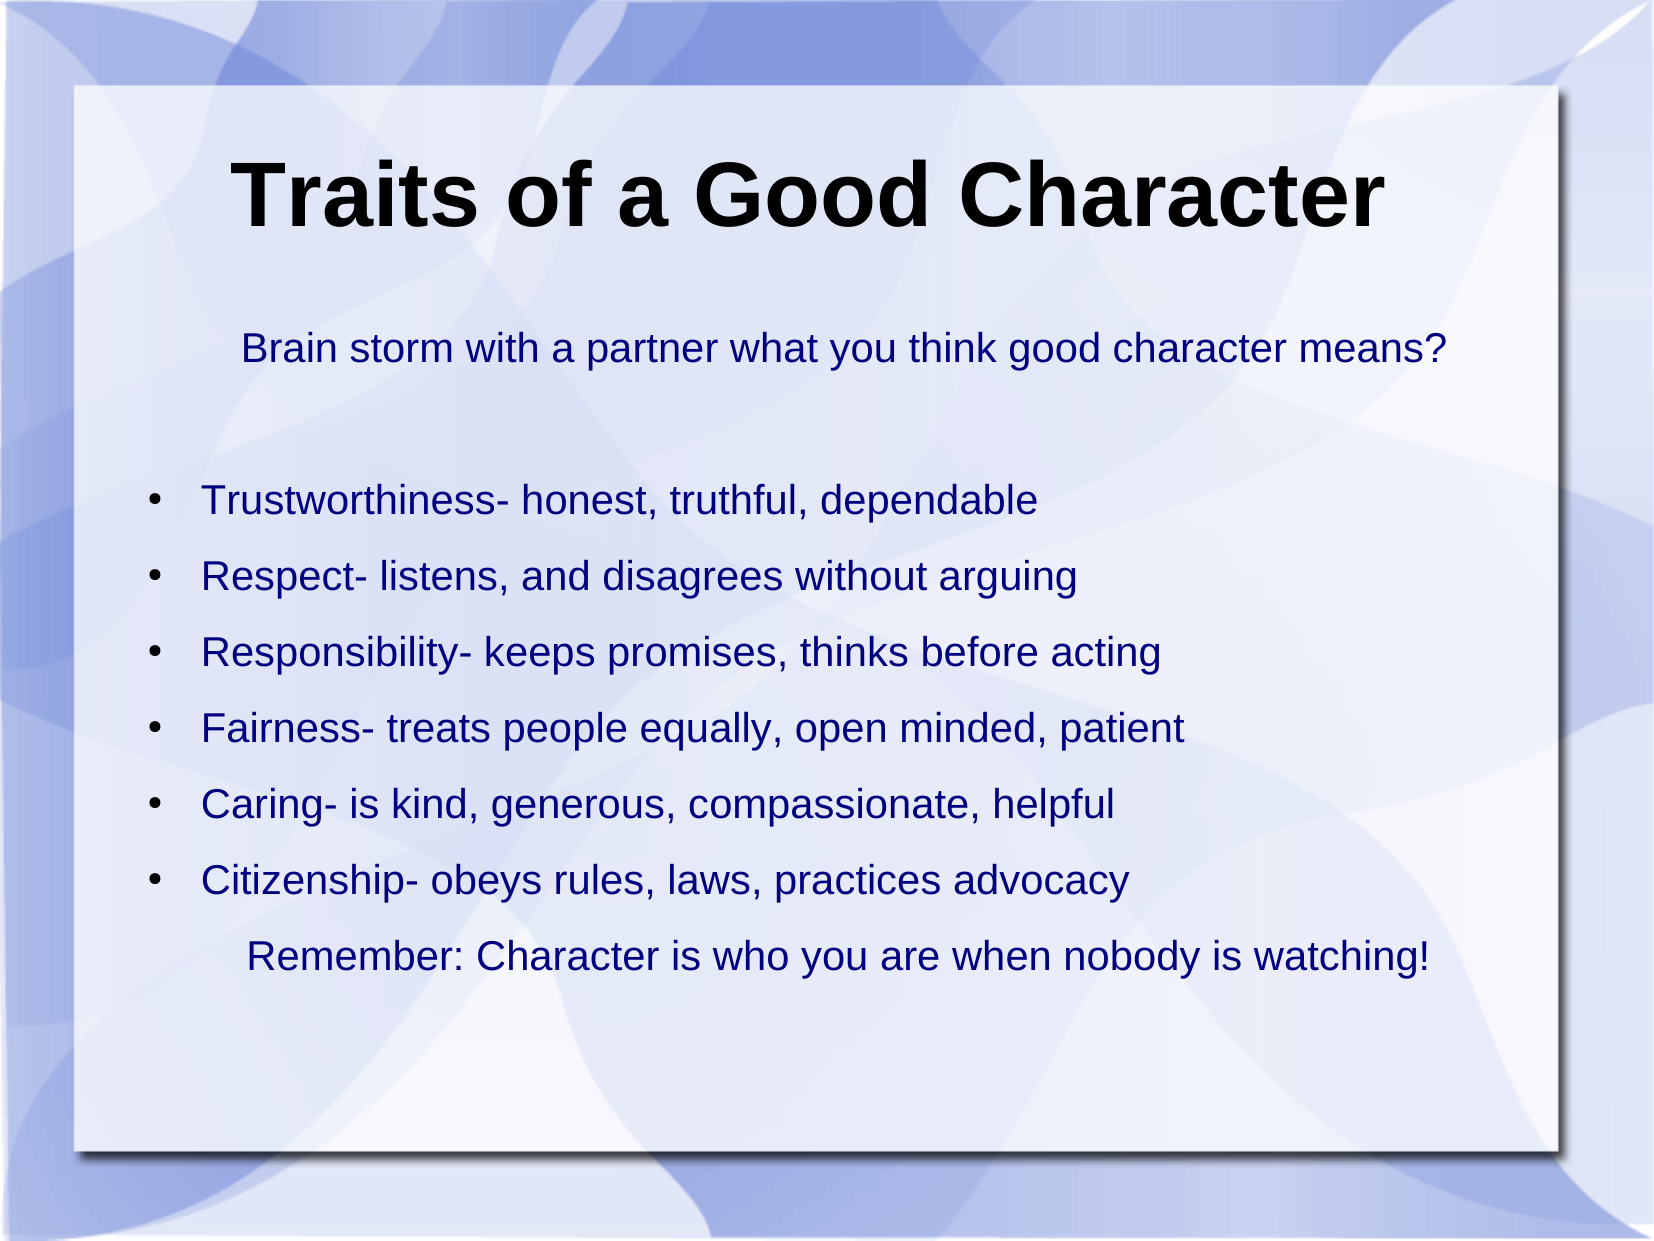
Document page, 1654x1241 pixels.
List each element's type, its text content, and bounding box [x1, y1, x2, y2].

title Traits of a Good Character [82, 90, 1536, 298]
picture [0, 0, 1654, 1241]
list Brain storm with a partner what you think good character means? Trustworthiness- honest, truthful, dependable Respect- listens, and disagrees without arguing Responsibility- keeps promises, thinks before acting Fairness- treats people equally, open minded, patient Caring- is kind, generous, compassionate, helpful Citizenship- obeys rules, laws, practices advocacy Remember: Character is who you are when nobody is watching! [129, 324, 1489, 1081]
